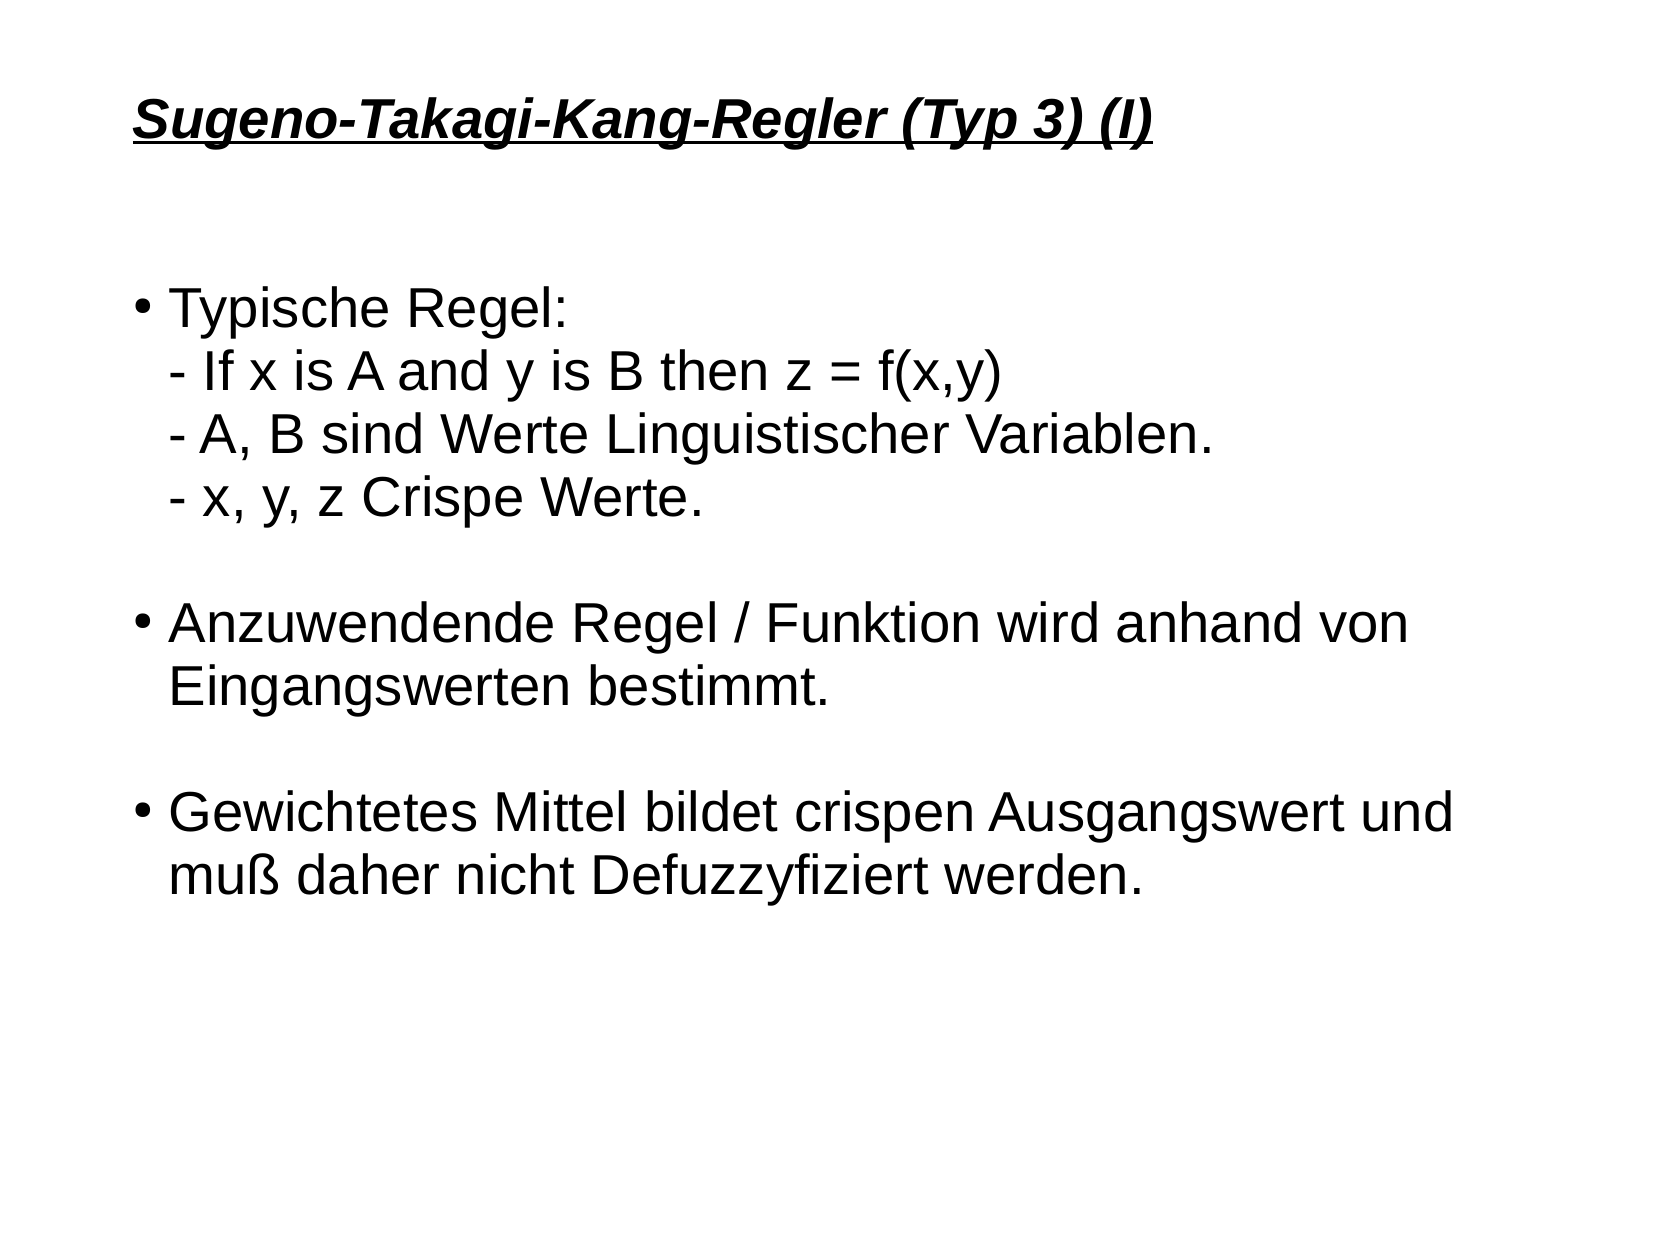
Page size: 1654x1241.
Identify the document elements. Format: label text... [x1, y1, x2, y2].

text_box Sugeno-Takagi-Kang-Regler (Typ 3) (I) Typische Regel: - If x is A and y is B then z = f(x,y) - A, B sind Werte Linguistischer Variablen. - x, y, z Crispe Werte. Anzuwendende Regel / Funktion wird anhand von Eingangswerten bestimmt. Gewichtetes Mittel bildet crispen Ausgangswert und muß daher nicht Defuzzyfiziert werden. [118, 79, 1565, 912]
